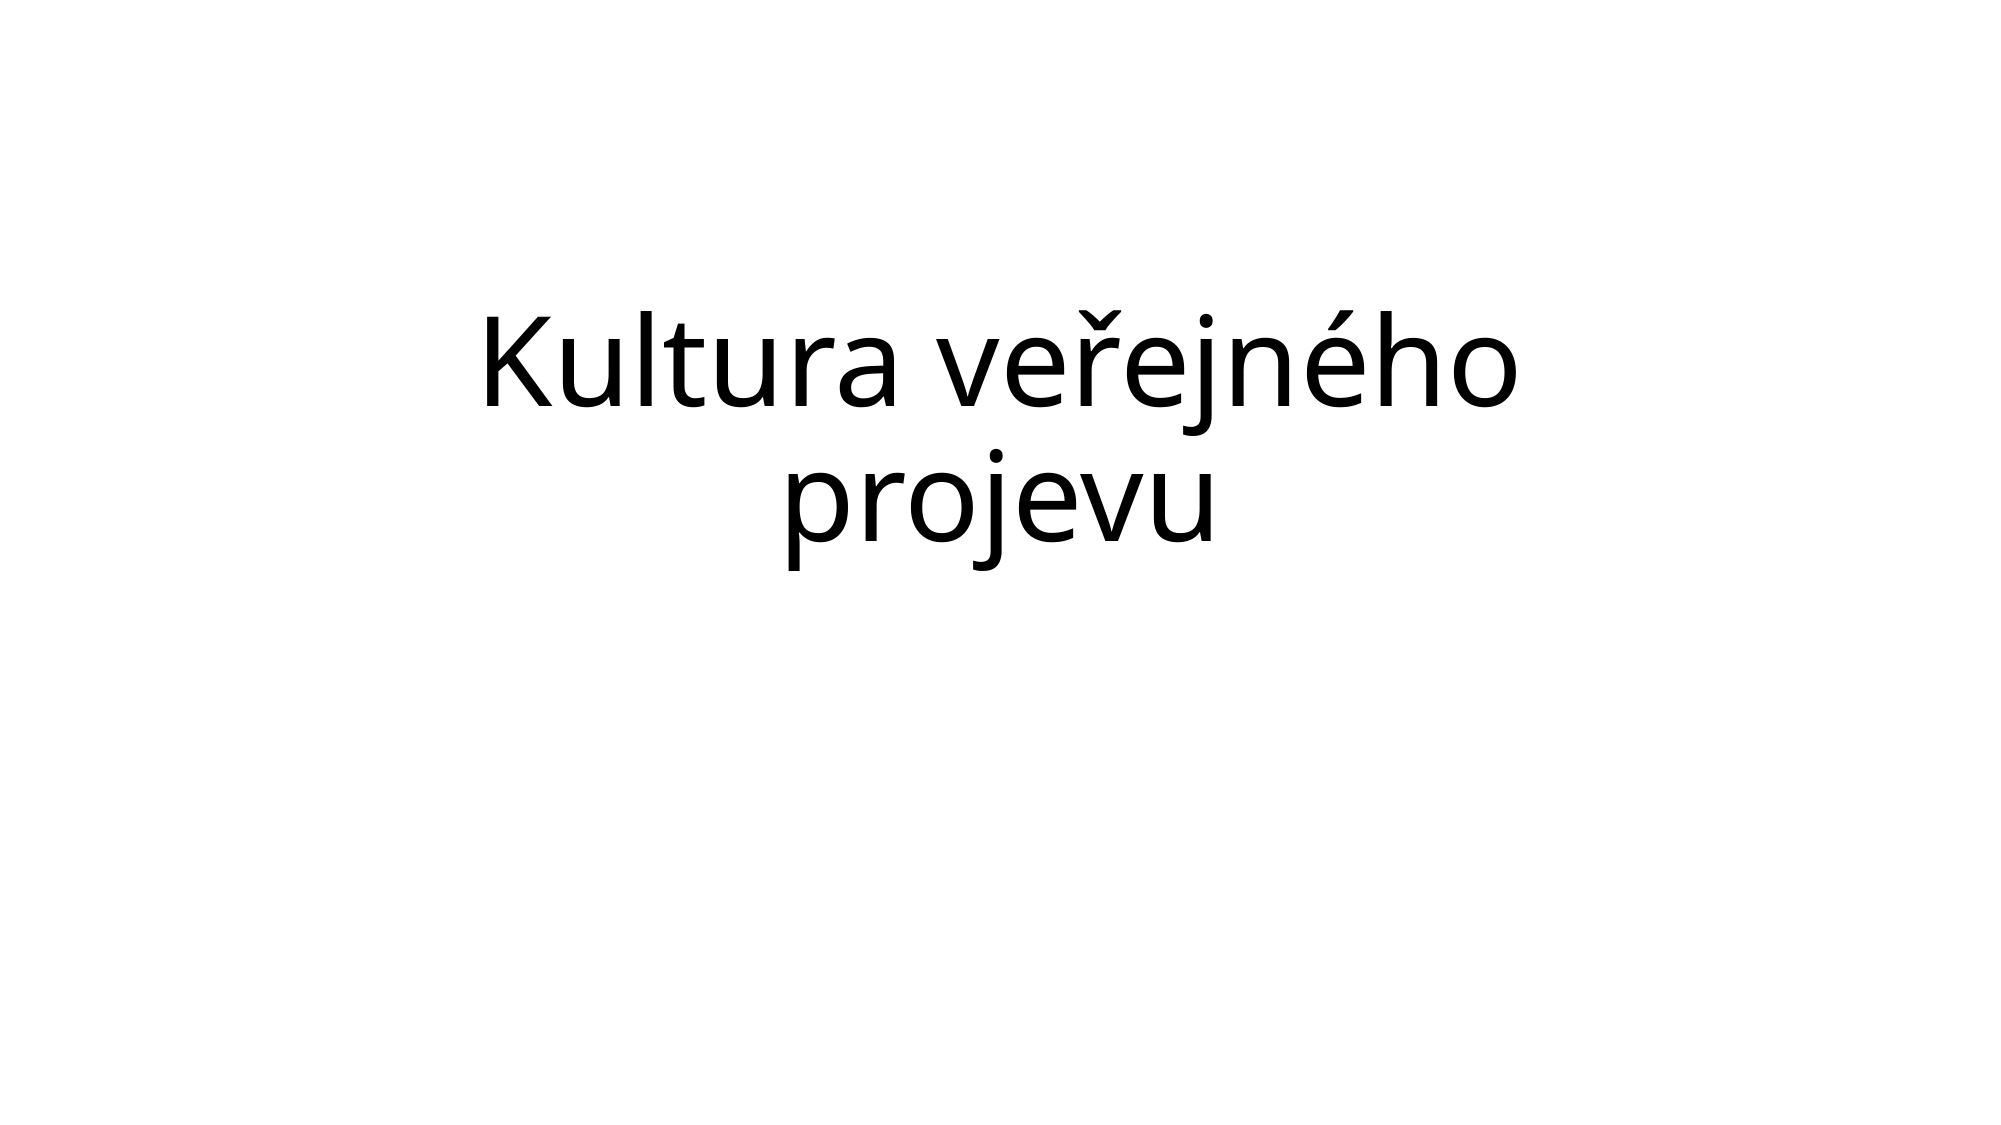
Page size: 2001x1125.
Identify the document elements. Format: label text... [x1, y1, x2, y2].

title Kultura veřejného projevu [249, 184, 1750, 576]
